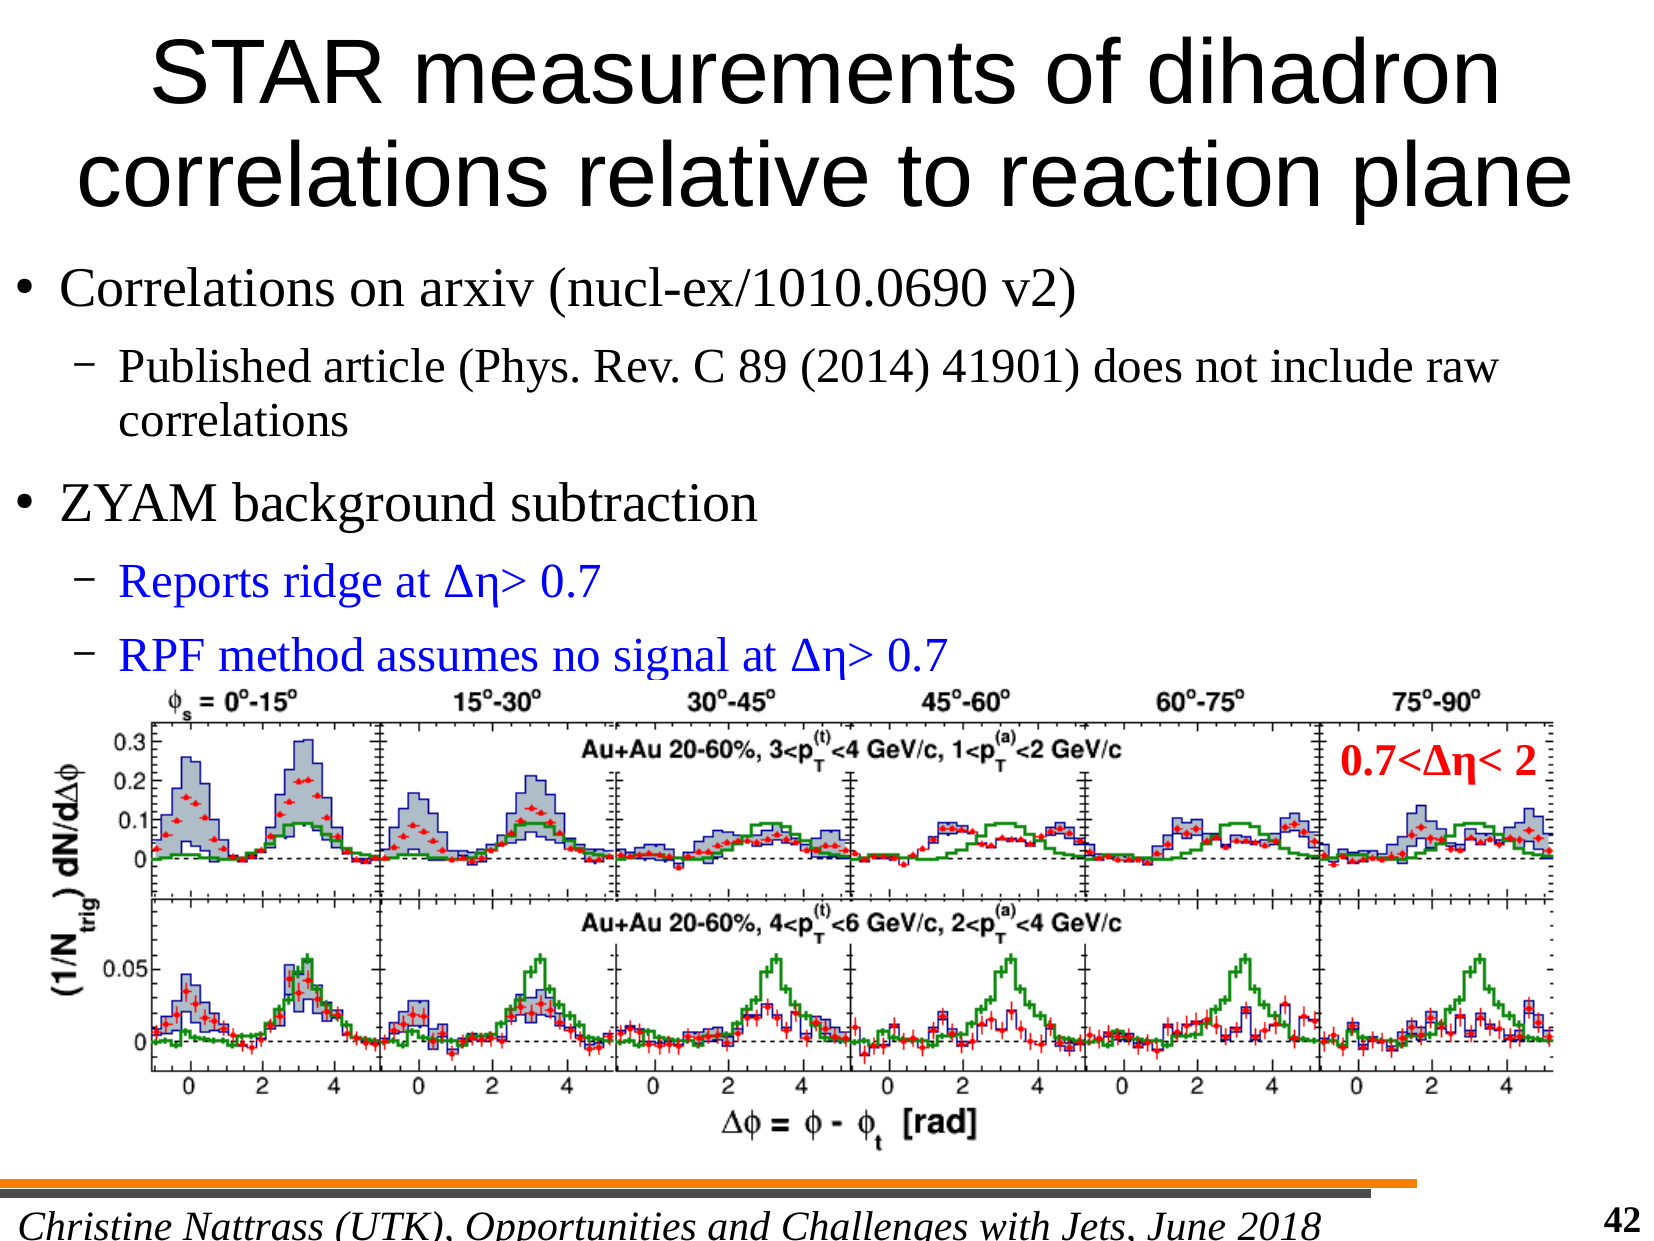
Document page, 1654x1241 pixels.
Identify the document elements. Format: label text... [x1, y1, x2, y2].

text_box 0.7<Δη< 2 [1229, 735, 1590, 815]
list Correlations on arxiv (nucl-ex/1010.0690 v2) Published article (Phys. Rev. C 89 (2014) 41901) does not include raw correlations ZYAM background subtraction Reports ridge at Δη> 0.7 RPF method assumes no signal at Δη> 0.7 [0, 256, 1654, 685]
title STAR measurements of dihadron correlations relative to reaction plane [0, 0, 1654, 256]
picture [45, 680, 1602, 1156]
